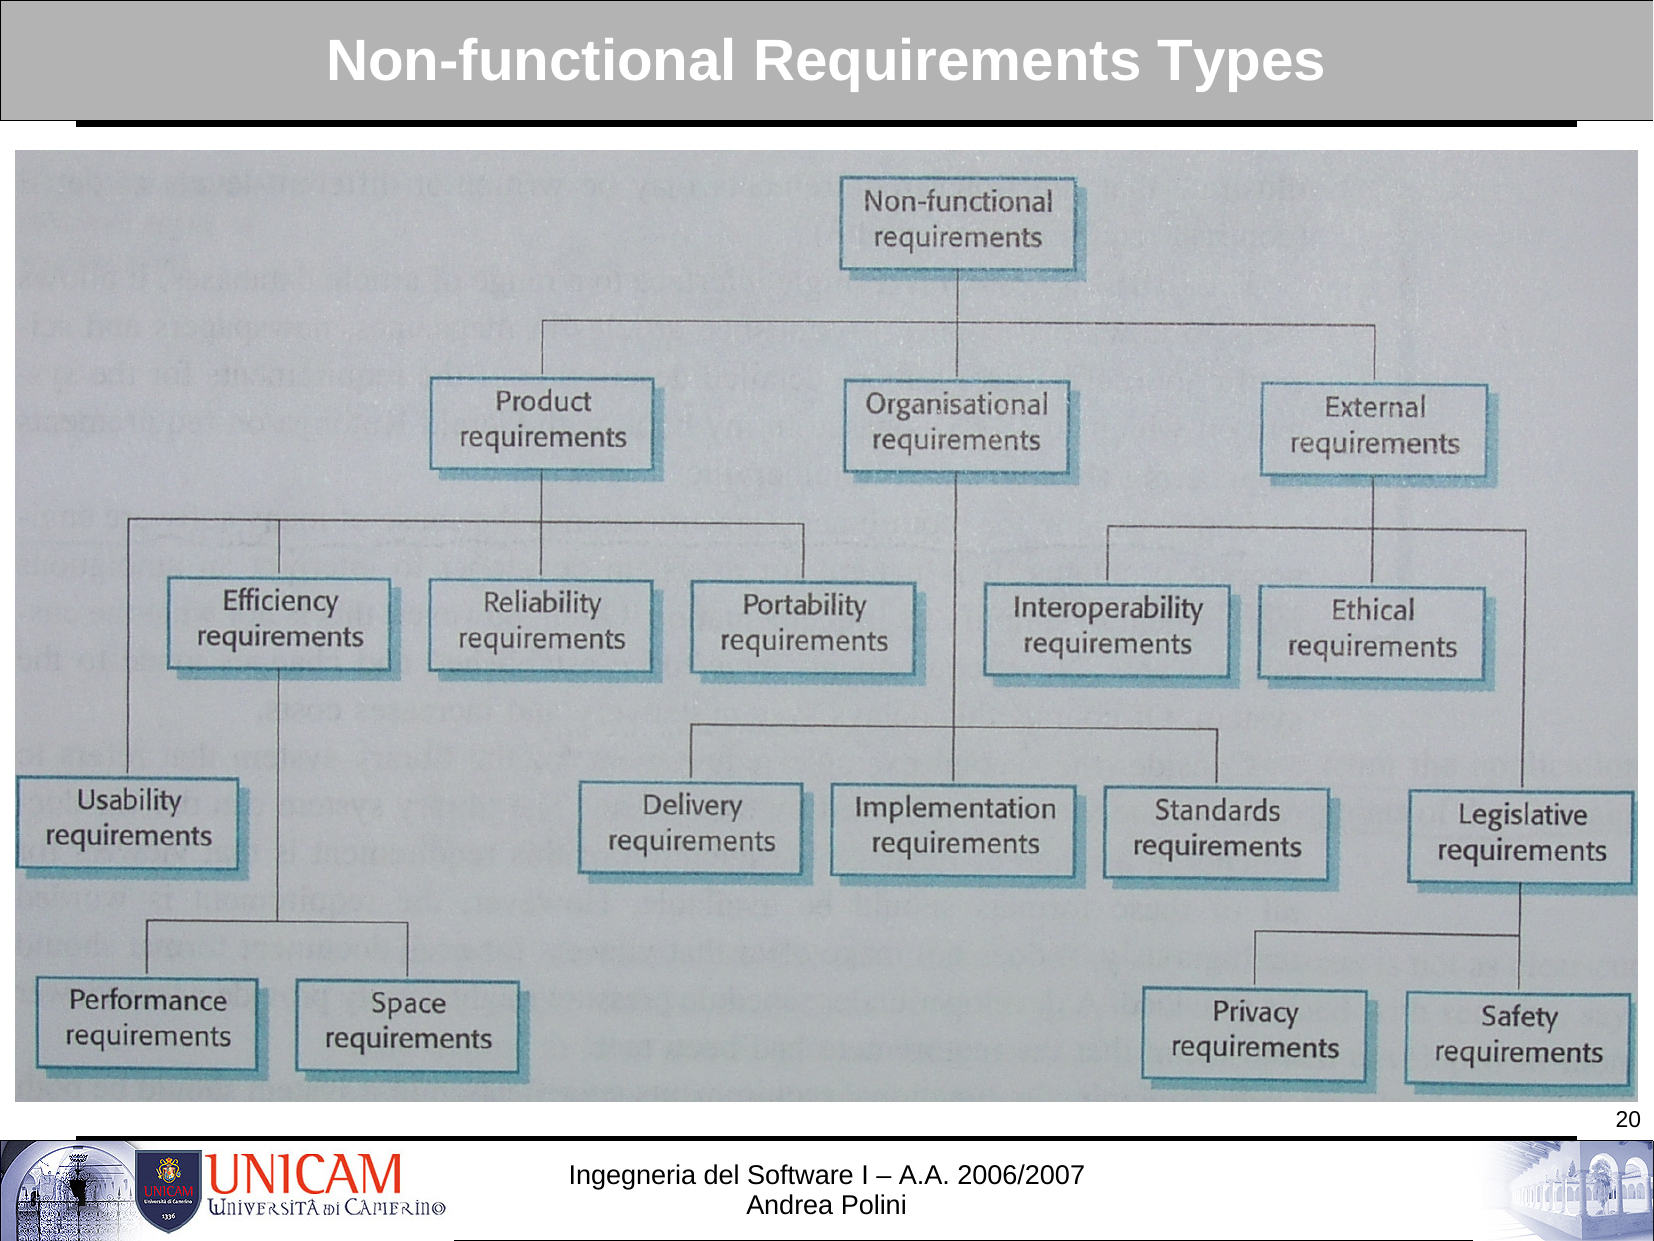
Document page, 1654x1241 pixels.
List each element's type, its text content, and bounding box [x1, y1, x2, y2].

picture [1473, 1141, 1654, 1241]
picture [0, 1141, 454, 1241]
picture [15, 150, 1638, 1102]
title Non-functional Requirements Types [0, 0, 1653, 121]
